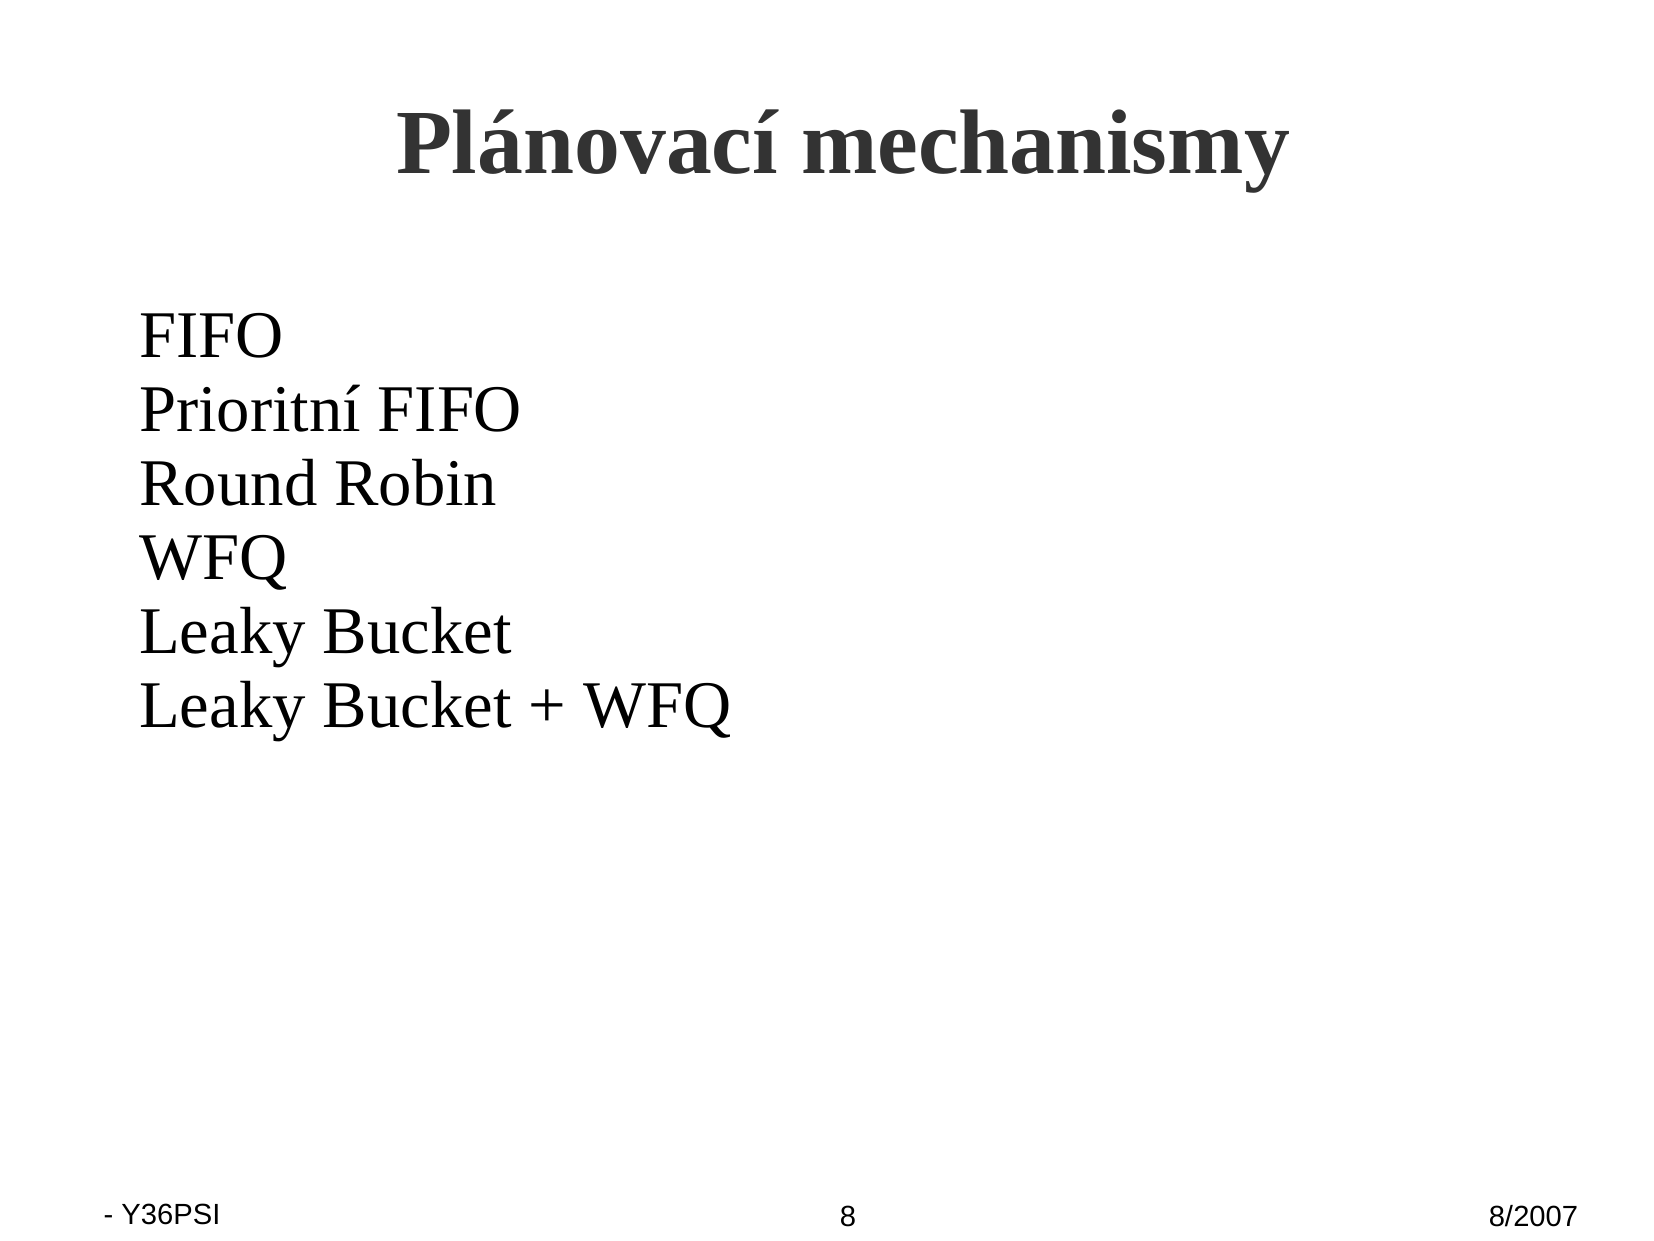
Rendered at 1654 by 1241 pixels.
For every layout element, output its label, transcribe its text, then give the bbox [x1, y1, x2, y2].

title Plánovací mechanismy [210, 38, 1478, 247]
list FIFO Prioritní FIFO Round Robin WFQ Leaky Bucket Leaky Bucket + WFQ [121, 297, 1534, 1126]
